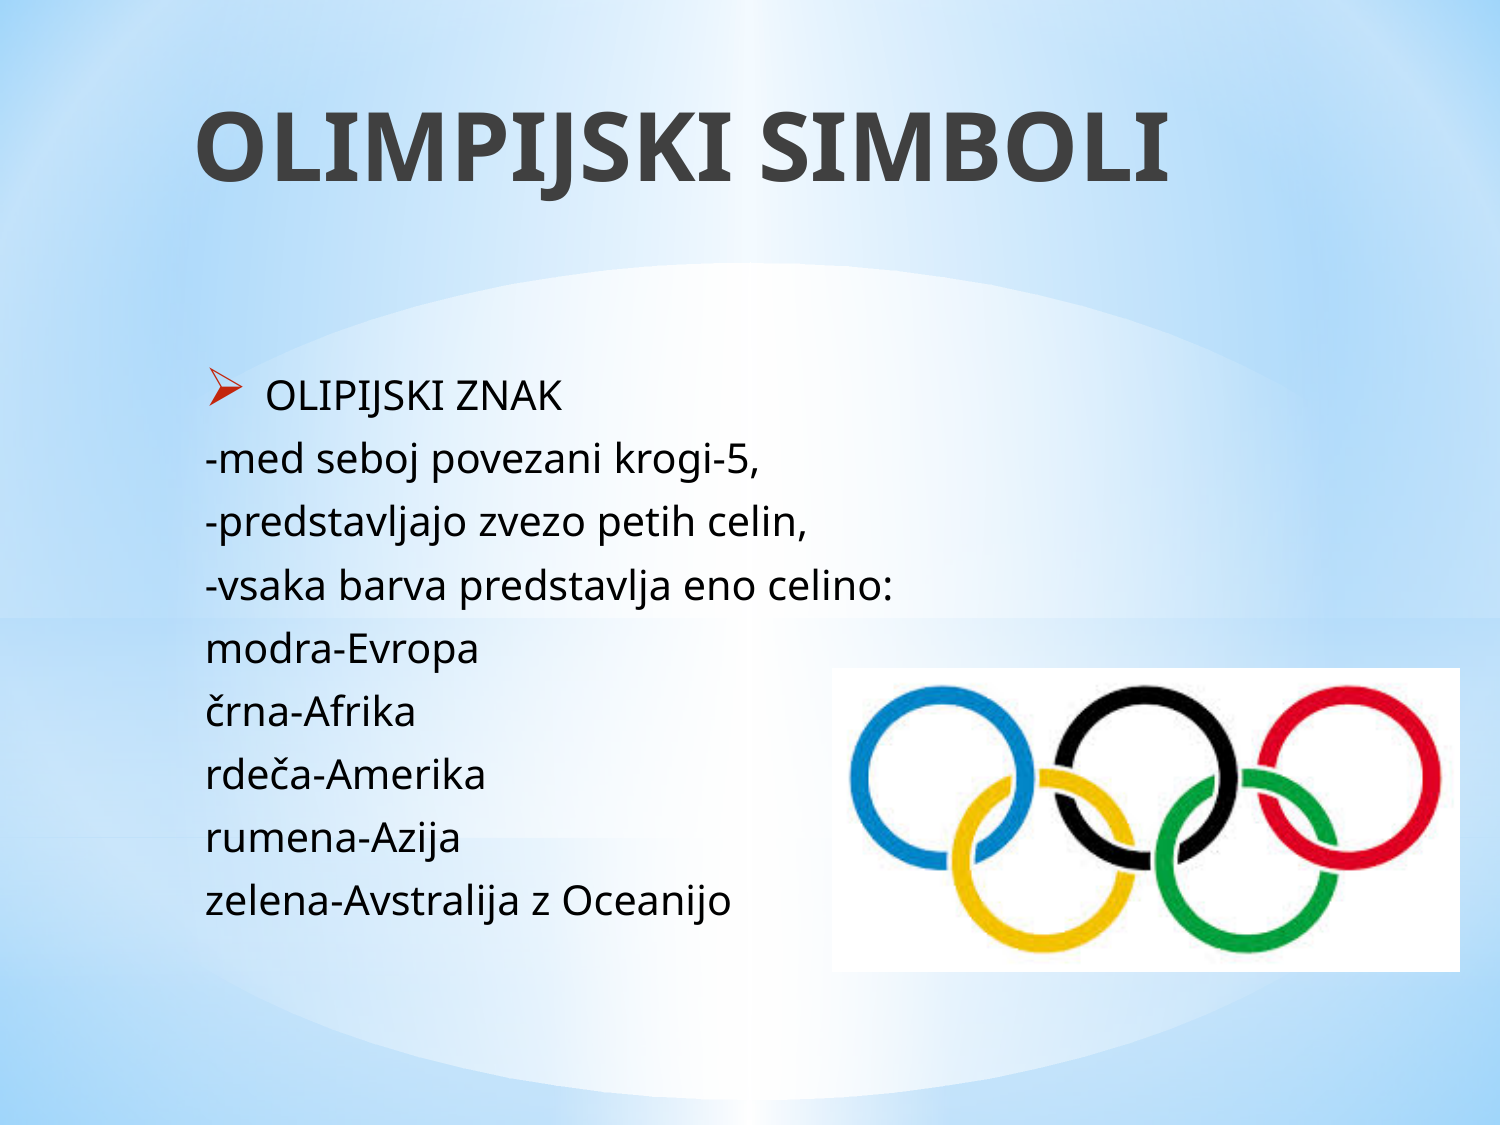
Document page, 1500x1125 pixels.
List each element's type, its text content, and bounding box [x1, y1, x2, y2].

list OLIPIJSKI ZNAK -med seboj povezani krogi-5, -predstavljajo zvezo petih celin, -vsaka barva predstavlja eno celino: modra-Evropa črna-Afrika rdeča-Amerika rumena-Azija zelena-Avstralija z Oceanijo [183, 361, 1234, 932]
title OLIMPIJSKI SIMBOLI [147, 78, 1216, 266]
picture [832, 668, 1460, 972]
